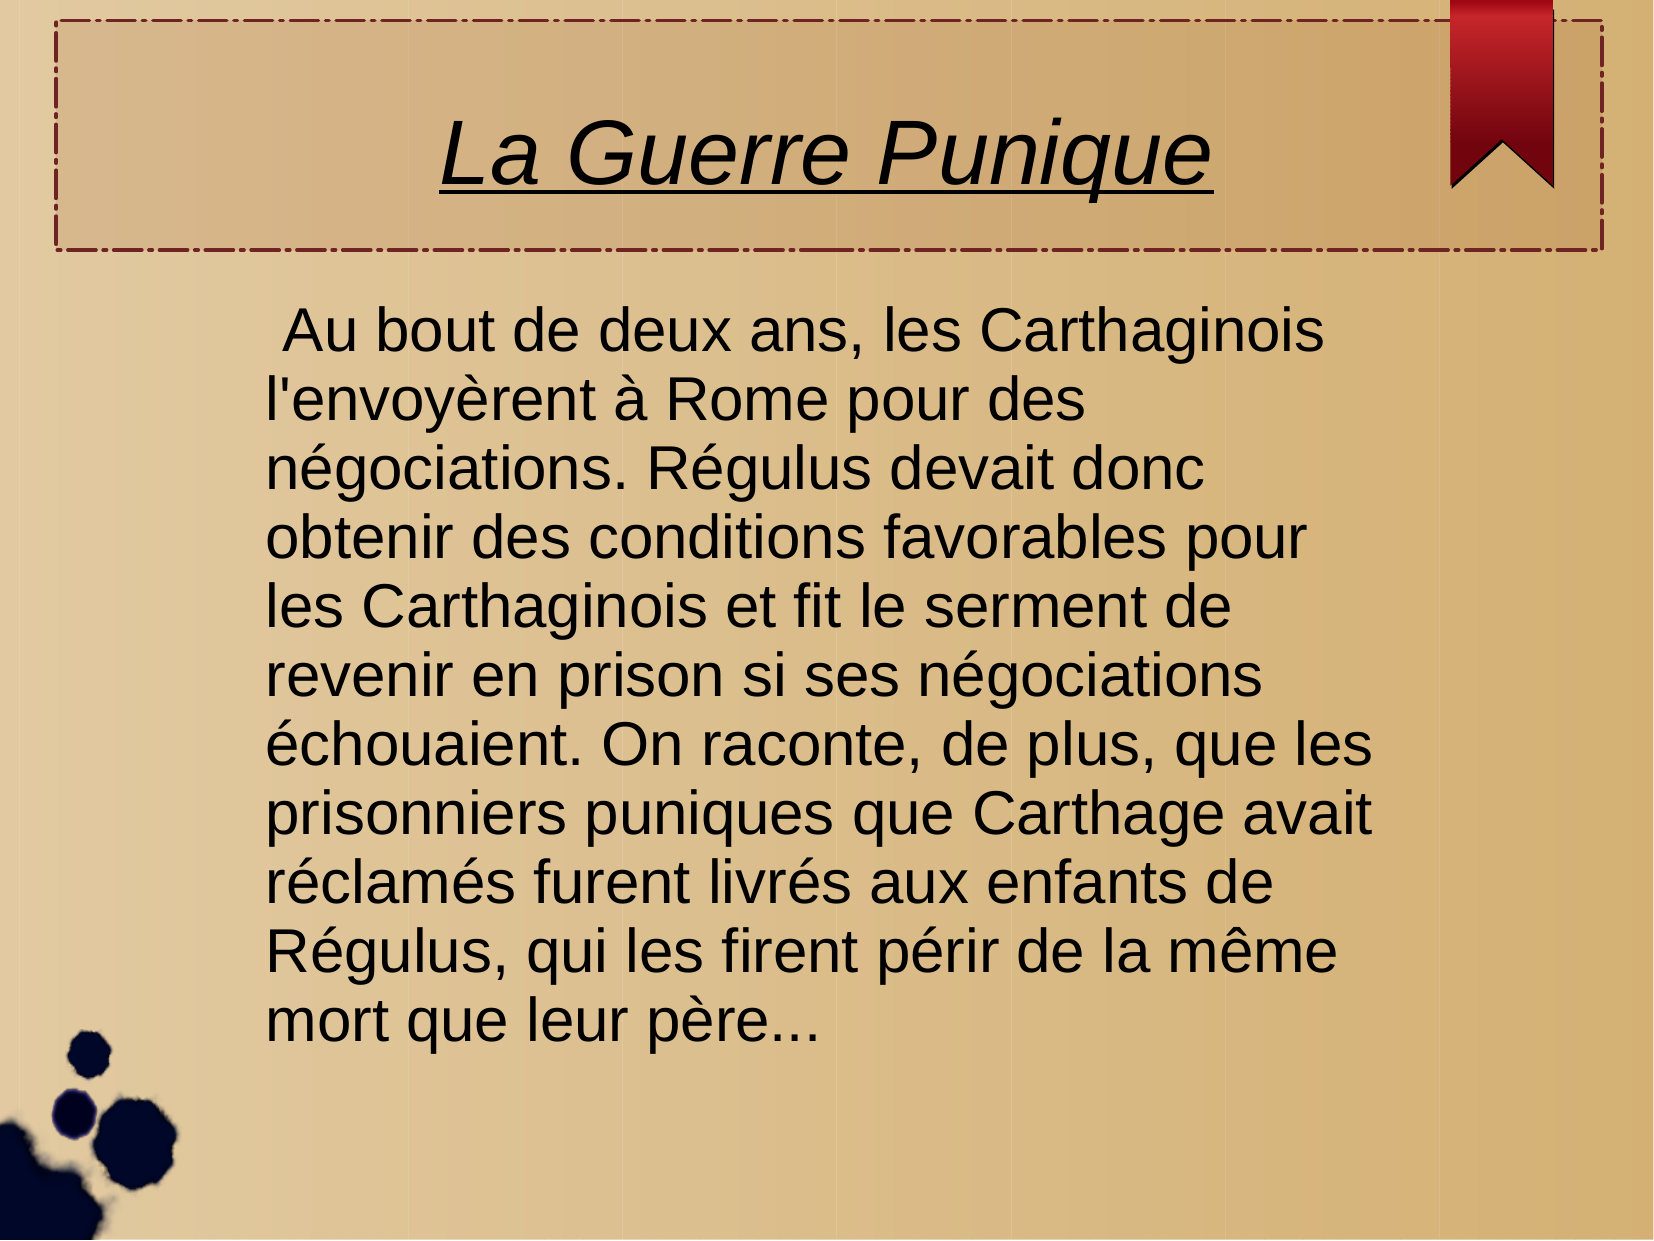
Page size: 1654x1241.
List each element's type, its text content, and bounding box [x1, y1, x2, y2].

list Au bout de deux ans, les Carthaginois l'envoyèrent à Rome pour des négociations. Régulus devait donc obtenir des conditions favorables pour les Carthaginois et fit le serment de revenir en prison si ses négociations échouaient. On raconte, de plus, que les prisonniers puniques que Carthage avait réclamés furent livrés aux enfants de Régulus, qui les firent périr de la même mort que leur père... [265, 295, 1394, 1060]
title La Guerre Punique [82, 49, 1571, 257]
